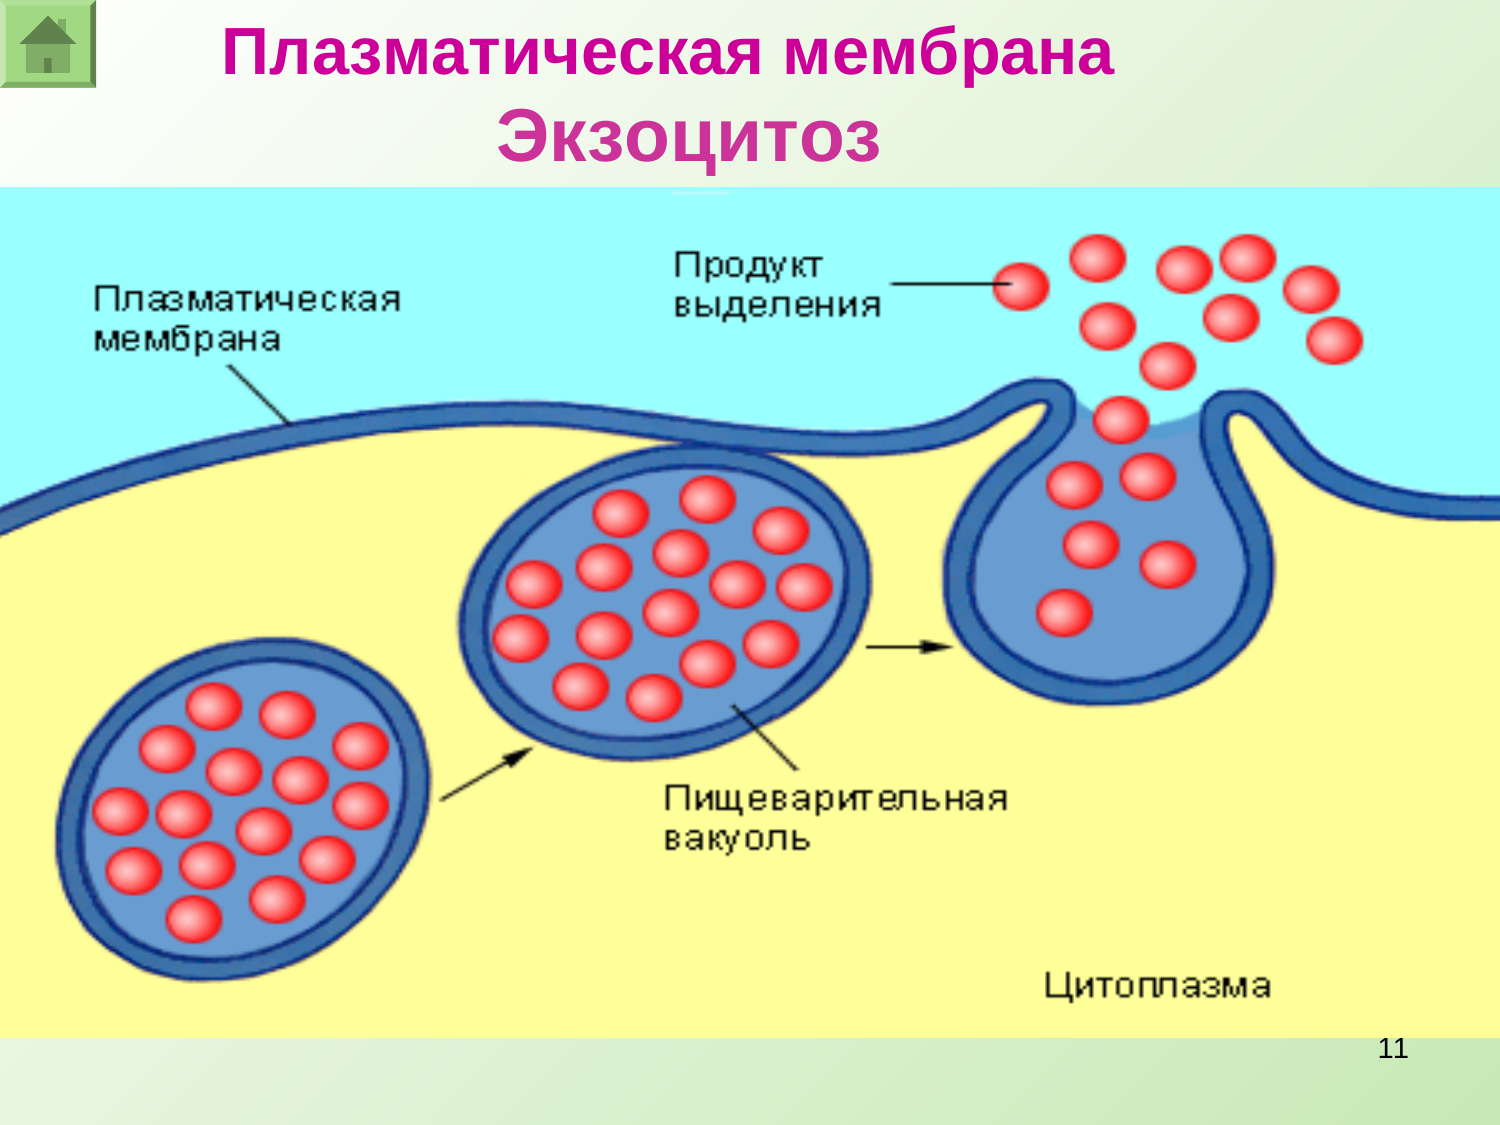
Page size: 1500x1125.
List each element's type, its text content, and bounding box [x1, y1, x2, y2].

text_box [1, 0, 97, 88]
picture [0, 187, 1500, 1038]
text_box Экзоцитоз [312, 74, 1088, 188]
text_box Плазматическая мембрана [150, 0, 1188, 96]
